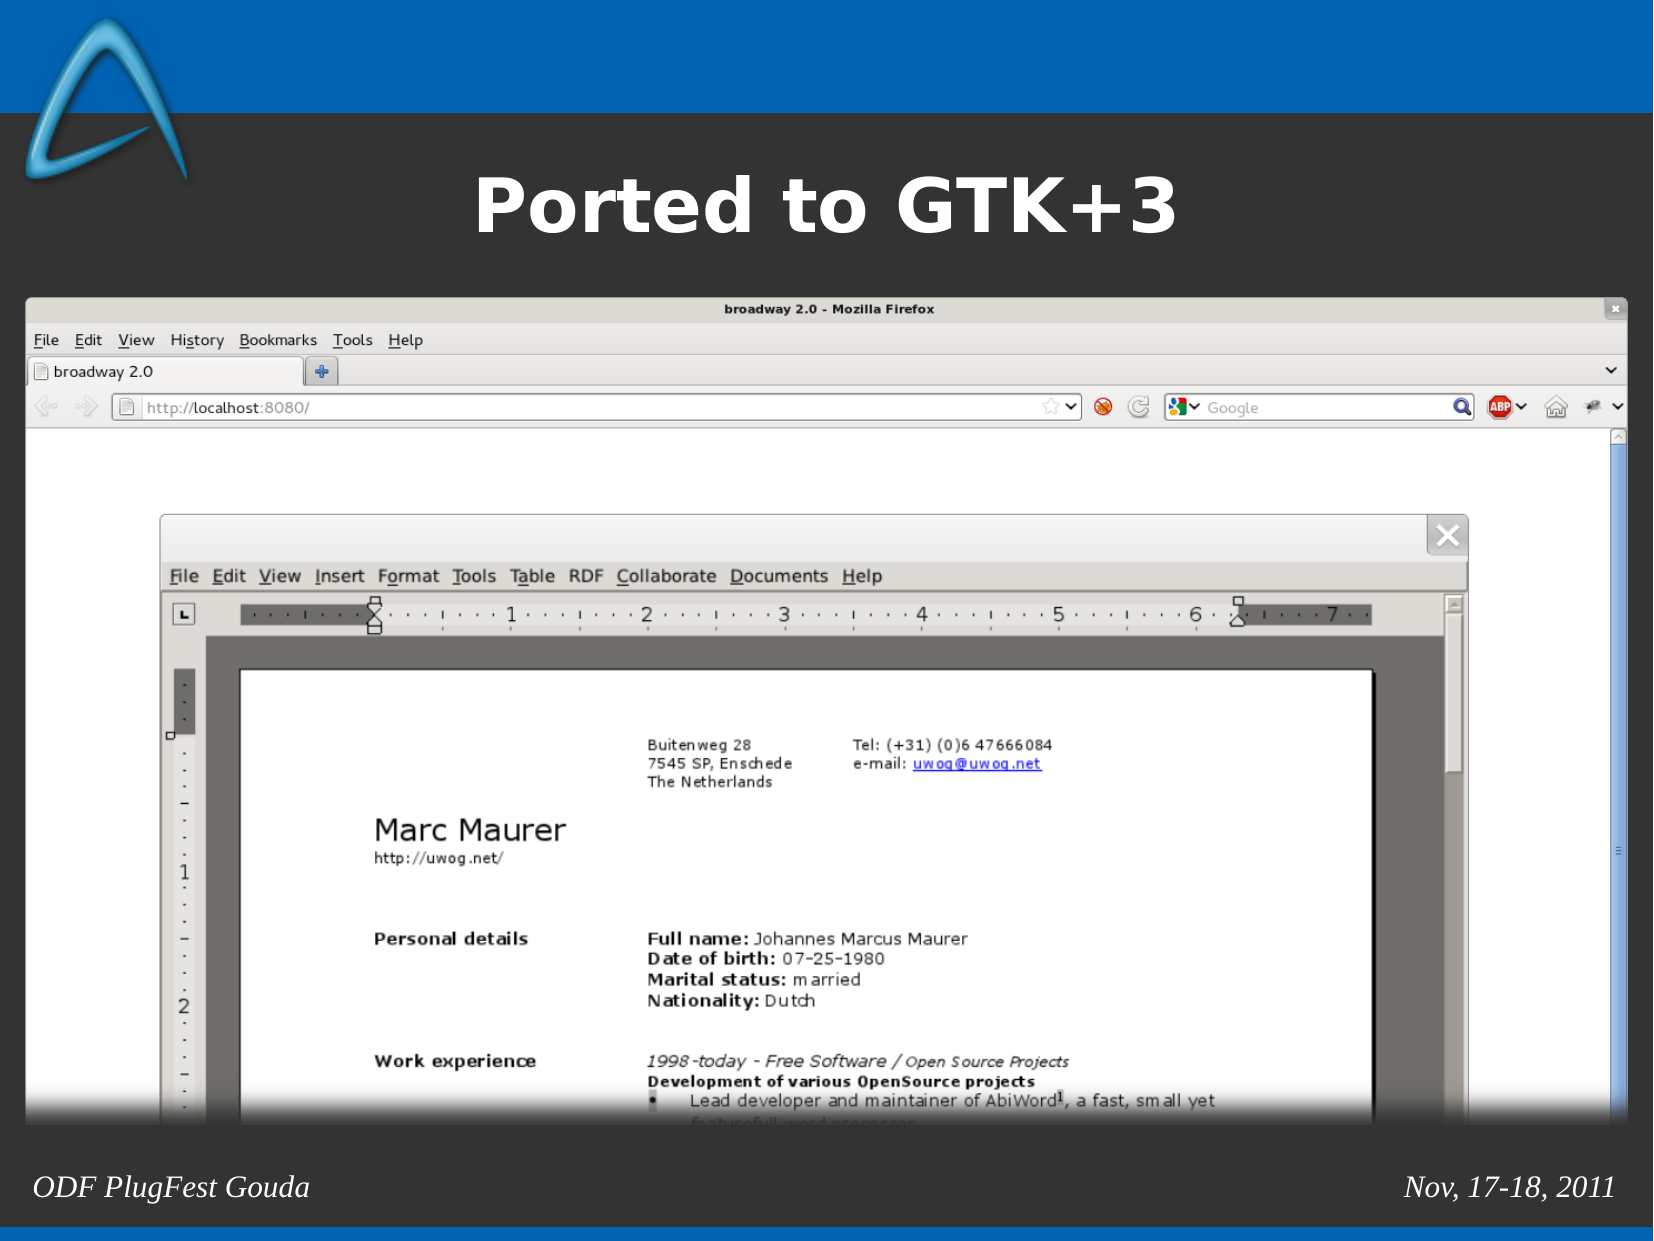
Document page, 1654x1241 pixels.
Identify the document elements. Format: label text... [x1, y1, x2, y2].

picture [25, 297, 1628, 1126]
picture [5, 5, 204, 194]
title Ported to GTK+3 [121, 102, 1533, 297]
